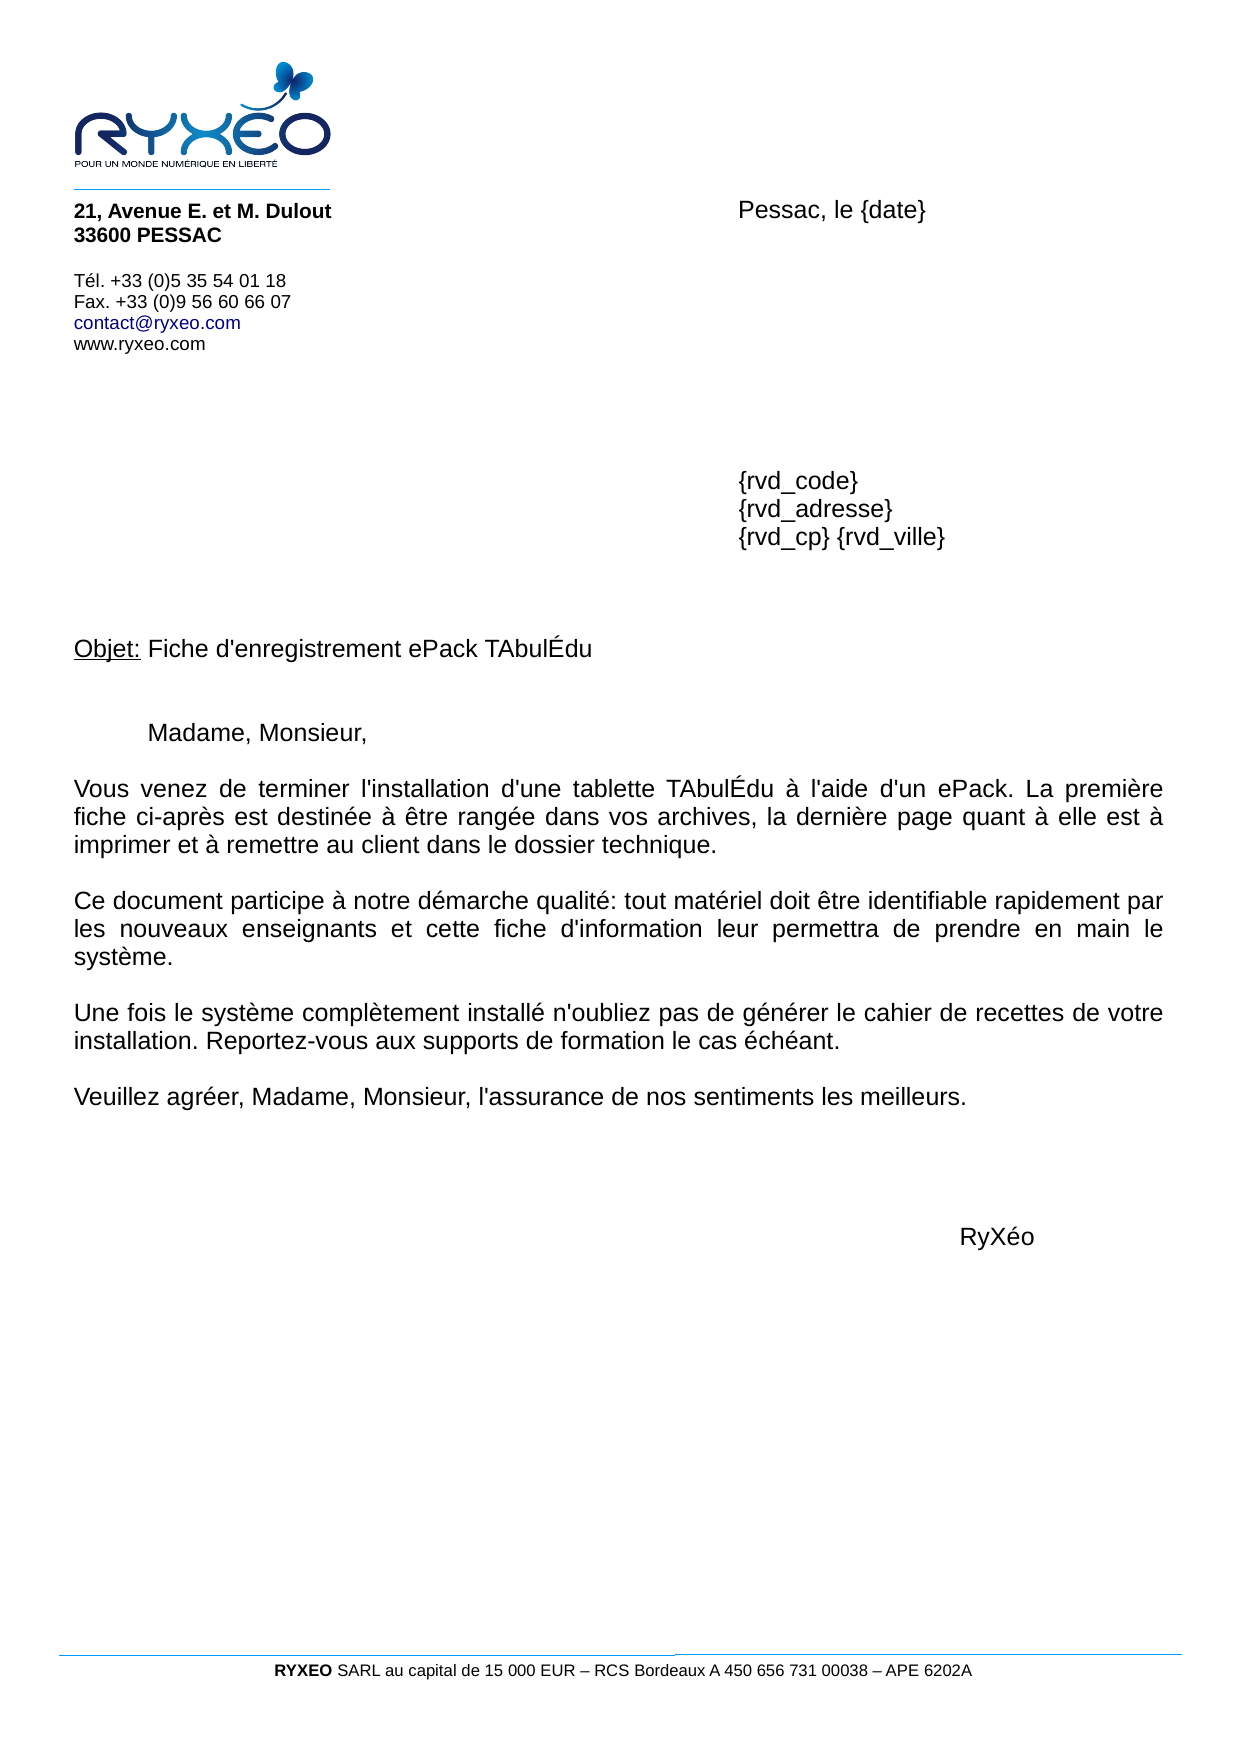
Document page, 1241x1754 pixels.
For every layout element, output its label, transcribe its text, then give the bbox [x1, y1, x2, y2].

text_box 21, Avenue E. et M. Dulout Pessac, le {date} 33600 PESSAC Tél. +33 (0)5 35 54 01 18 Fax. +33 (0)9 56 60 66 07 contact@ryxeo.com www.ryxeo.com {rvd_code} {rvd_adresse} {rvd_cp} {rvd_ville} Objet: Fiche d'enregistrement ePack TAbulÉdu Madame, Monsieur, Vous venez de terminer l'installation d'une tablette TAbulÉdu à l'aide d'un ePack. La première fiche ci-après est destinée à être rangée dans vos archives, la dernière page quant à elle est à imprimer et à remettre au client dans le dossier technique. Ce document participe à notre démarche qualité: tout matériel doit être identifiable rapidement par les nouveaux enseignants et cette fiche d'information leur permettra de prendre en main le système. Une fois le système complètement installé n'oubliez pas de générer le cahier de recettes de votre installation. Reportez-vous aux supports de formation le cas échéant. Veuillez agréer, Madame, Monsieur, l'assurance de nos sentiments les meilleurs. RyXéo [59, 188, 1182, 1300]
picture [70, 58, 334, 172]
text_box RYXEO SARL au capital de 15 000 EUR – RCS Bordeaux A 450 656 731 00038 – APE 6202A [62, 1654, 1185, 1689]
